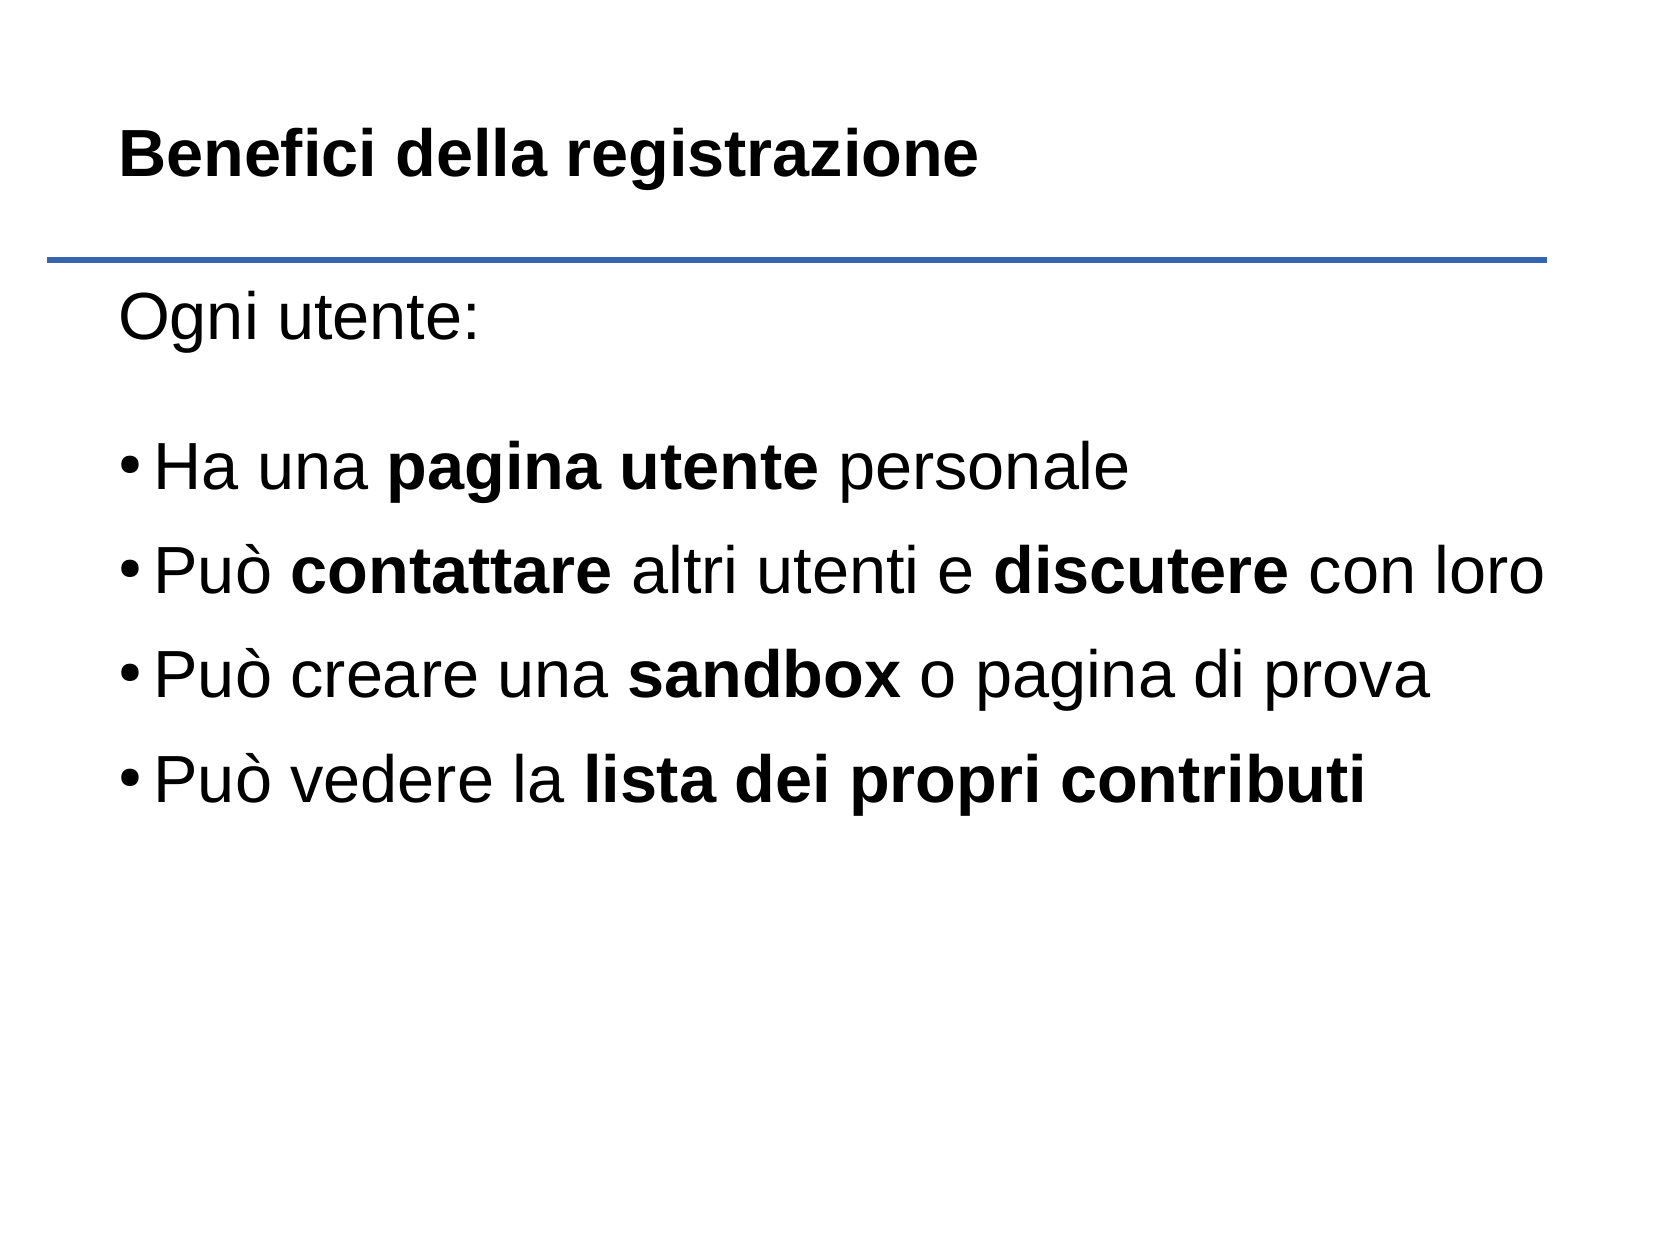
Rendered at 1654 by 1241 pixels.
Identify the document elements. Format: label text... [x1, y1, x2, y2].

title Benefici della registrazione [118, 49, 1571, 257]
subtitle Ogni utente: Ha una pagina utente personale Può contattare altri utenti e discutere con loro Può creare una sandbox o pagina di prova Può vedere la lista dei propri contributi [118, 279, 1571, 1159]
